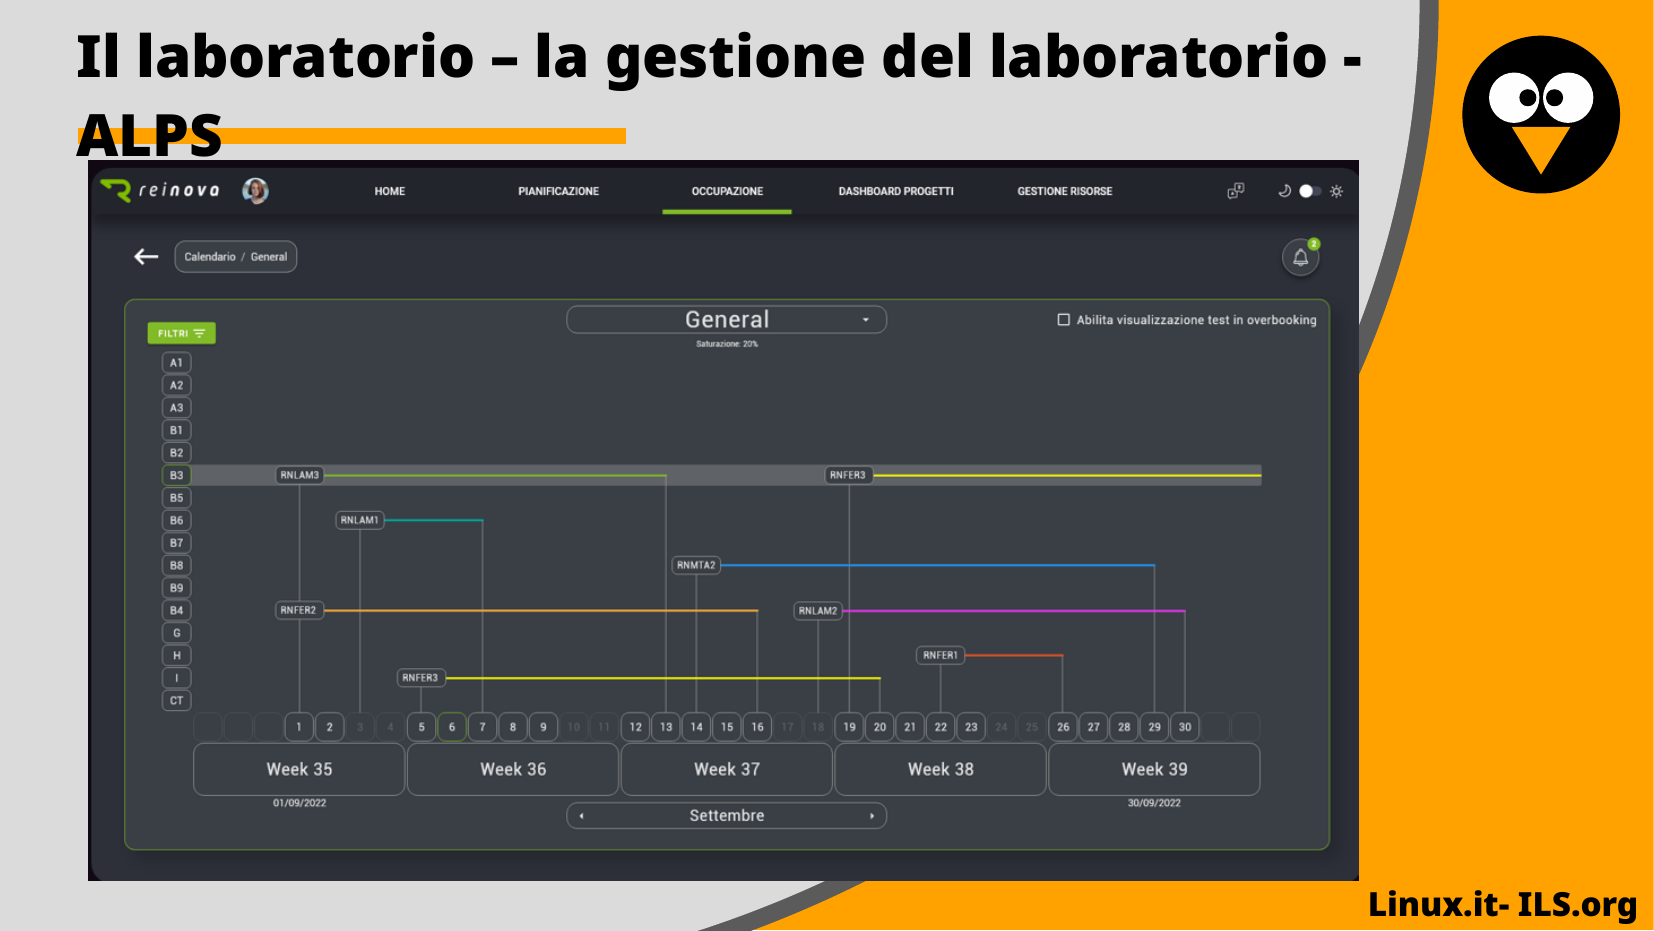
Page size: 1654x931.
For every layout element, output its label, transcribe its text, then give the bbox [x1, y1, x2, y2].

title Il laboratorio – la gestione del laboratorio - ALPS [76, 28, 1388, 161]
picture [88, 160, 1359, 881]
text_box Linux.it- ILS.org [1346, 873, 1654, 927]
